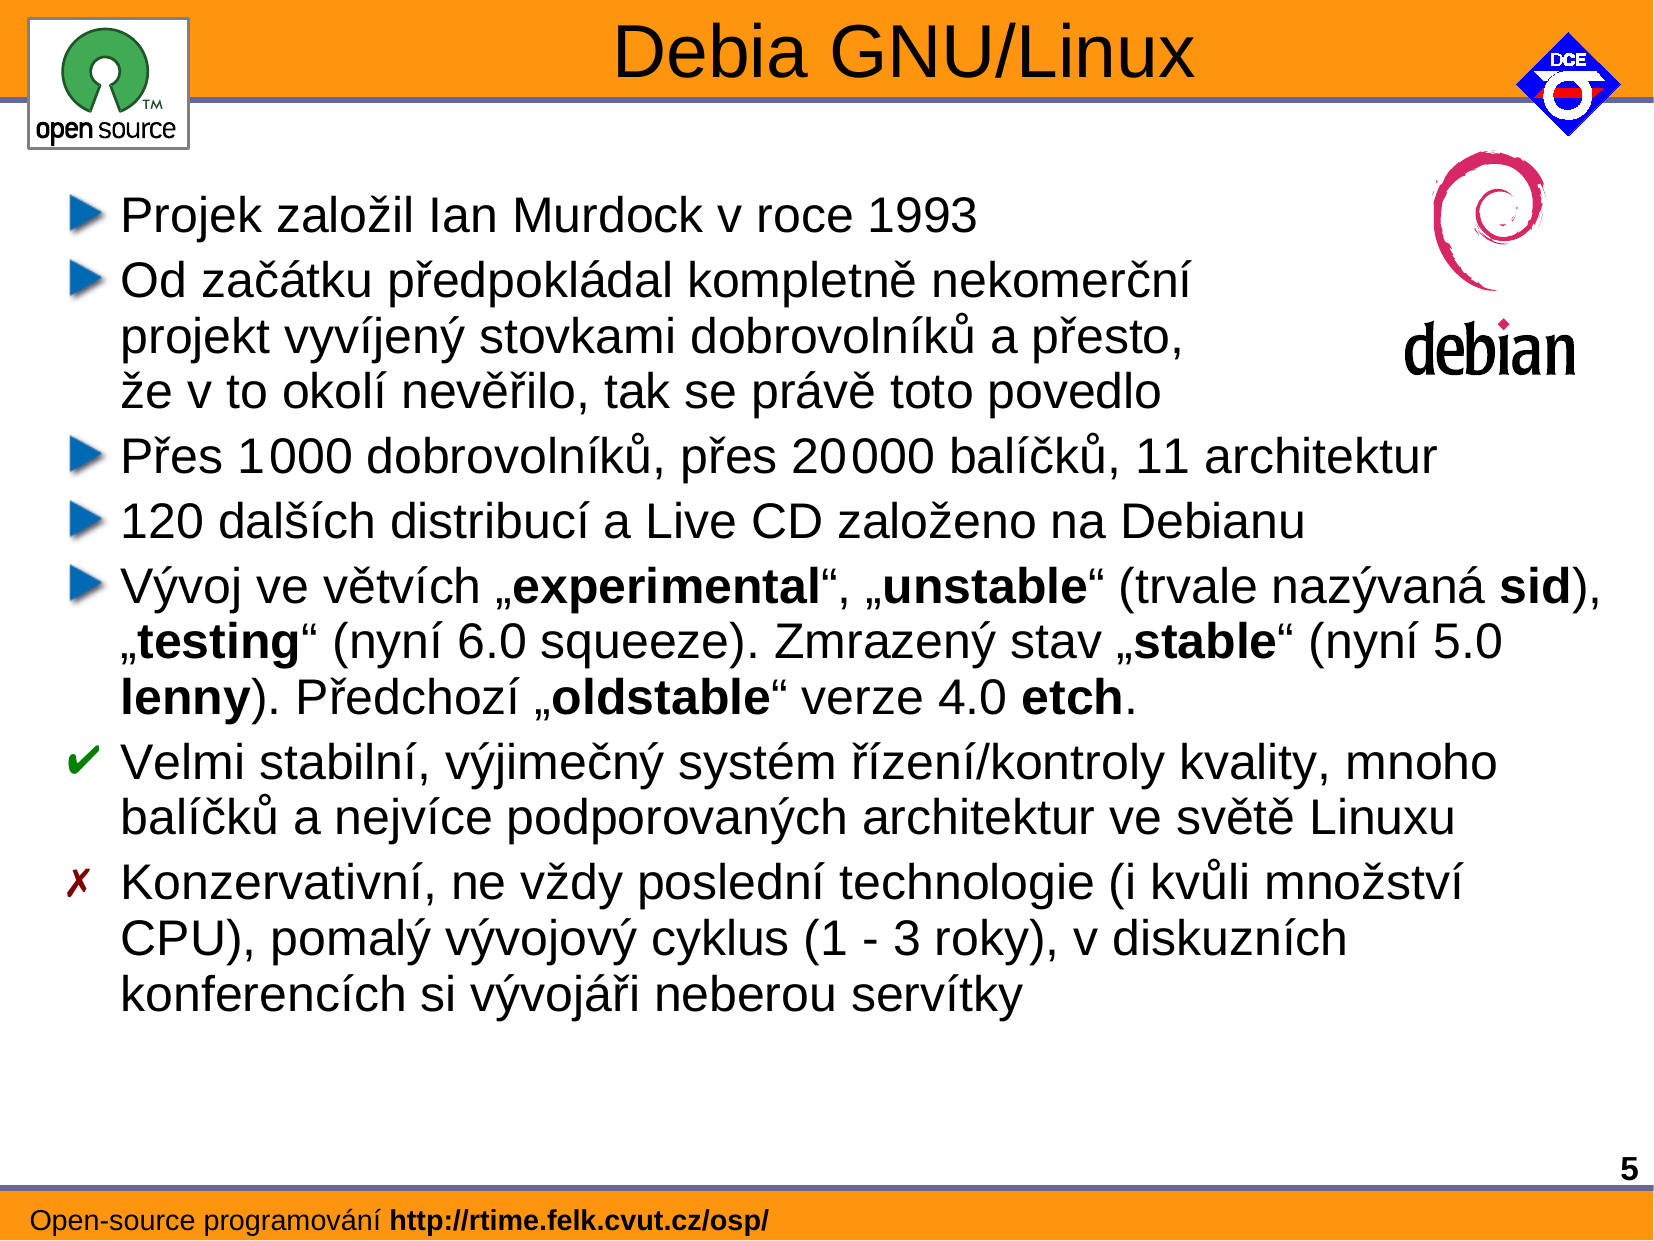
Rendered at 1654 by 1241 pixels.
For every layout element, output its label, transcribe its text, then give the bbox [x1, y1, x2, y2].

text_box [1404, 320, 1436, 376]
text_box [1497, 334, 1509, 375]
text_box [1512, 334, 1541, 376]
text_box [1497, 318, 1510, 331]
list Projek založil Ian Murdock v roce 1993 Od začátku předpokládal kompletně nekomerční projekt vyvíjený stovkami dobrovolníků a přesto, že v to okolí nevěřilo, tak se právě toto povedlo Přes 1 000 dobrovolníků, přes 20 000 balíčků, 11 architektur 120 dalších distribucí a Live CD založeno na Debianu Vývoj ve větvích „experimental“, „unstable“ (trvale nazývaná sid), „testing“ (nyní 6.0 squeeze). Zmrazený stav „stable“ (nyní 5.0 lenny). Předchozí „oldstable“ verze 4.0 etch. Velmi stabilní, výjimečný systém řízení/kontroly kvality, mnoho balíčků a nejvíce podporovaných architektur ve světě Linuxu Konzervativní, ne vždy poslední technologie (i kvůli množství CPU), pomalý vývojový cyklus (1 - 3 roky), v diskuzních konferencích si vývojáři neberou servítky [49, 187, 1613, 1138]
text_box [1433, 150, 1546, 291]
text_box [1463, 320, 1496, 376]
text_box [1545, 334, 1576, 375]
text_box [1436, 334, 1464, 376]
title Debia GNU/Linux [178, 4, 1631, 98]
